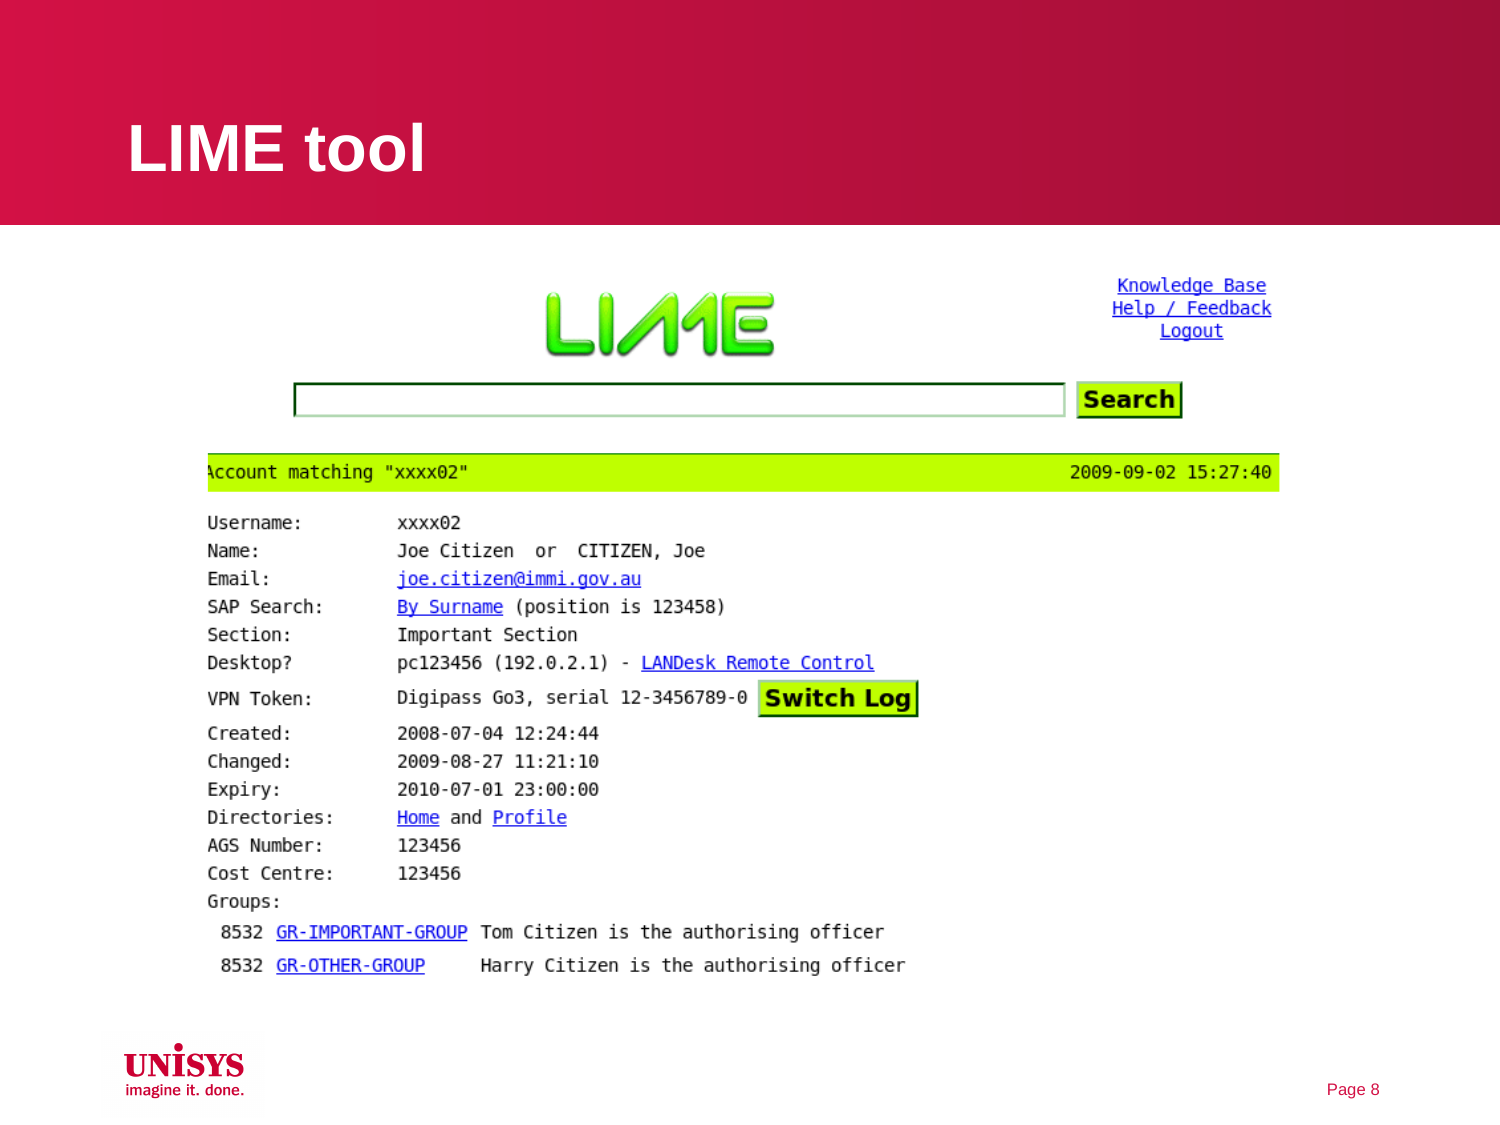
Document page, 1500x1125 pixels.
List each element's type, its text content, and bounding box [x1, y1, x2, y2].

picture [207, 265, 1293, 979]
title LIME tool [112, 6, 1387, 194]
picture [101, 1031, 265, 1118]
